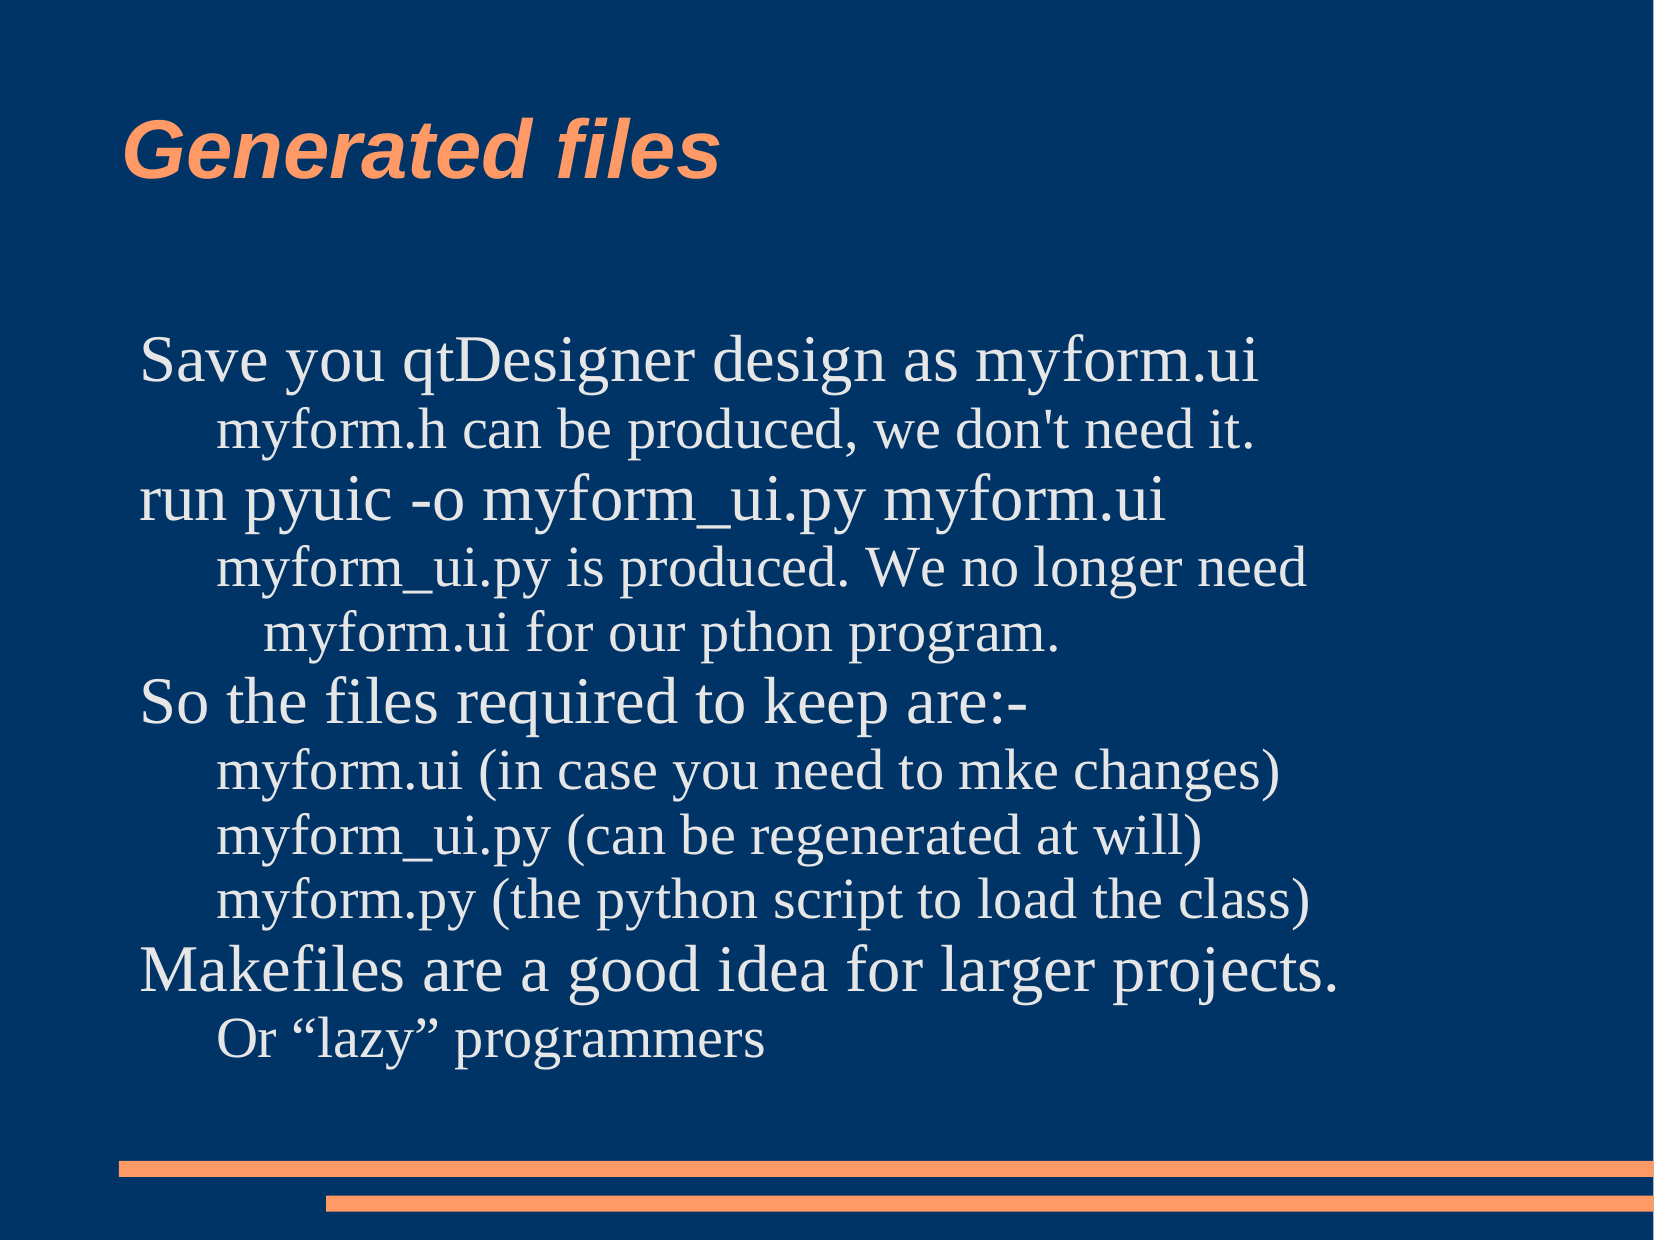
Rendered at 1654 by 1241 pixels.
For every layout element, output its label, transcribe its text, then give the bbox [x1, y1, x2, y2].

list Save you qtDesigner design as myform.ui myform.h can be produced, we don't need it. run pyuic -o myform_ui.py myform.ui myform_ui.py is produced. We no longer need myform.ui for our pthon program. So the files required to keep are:- myform.ui (in case you need to mke changes) myform_ui.py (can be regenerated at will) myform.py (the python script to load the class) Makefiles are a good idea for larger projects. Or “lazy” programmers [121, 322, 1561, 1133]
title Generated files [121, 46, 1534, 254]
